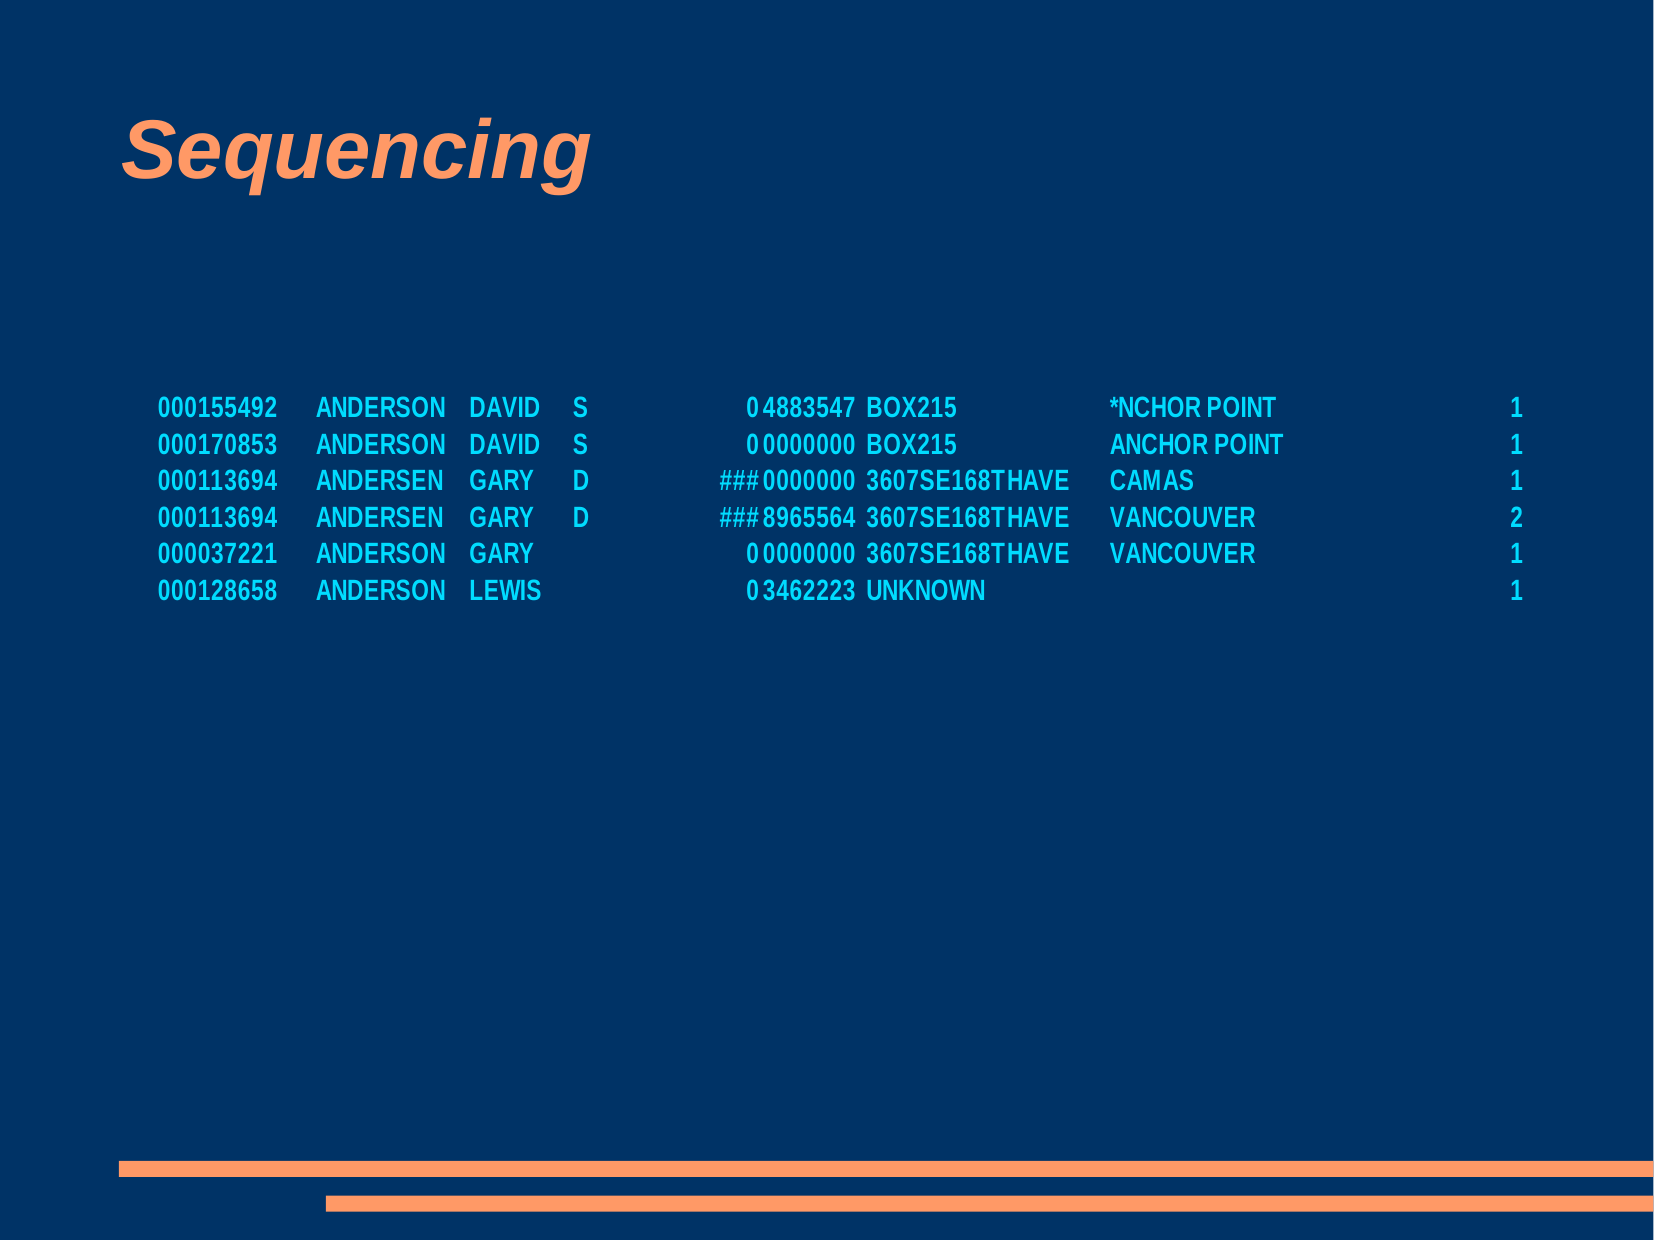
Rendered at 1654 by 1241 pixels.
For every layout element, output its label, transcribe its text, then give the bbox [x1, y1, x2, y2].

title Sequencing [121, 46, 1534, 254]
chart [156, 389, 1528, 638]
